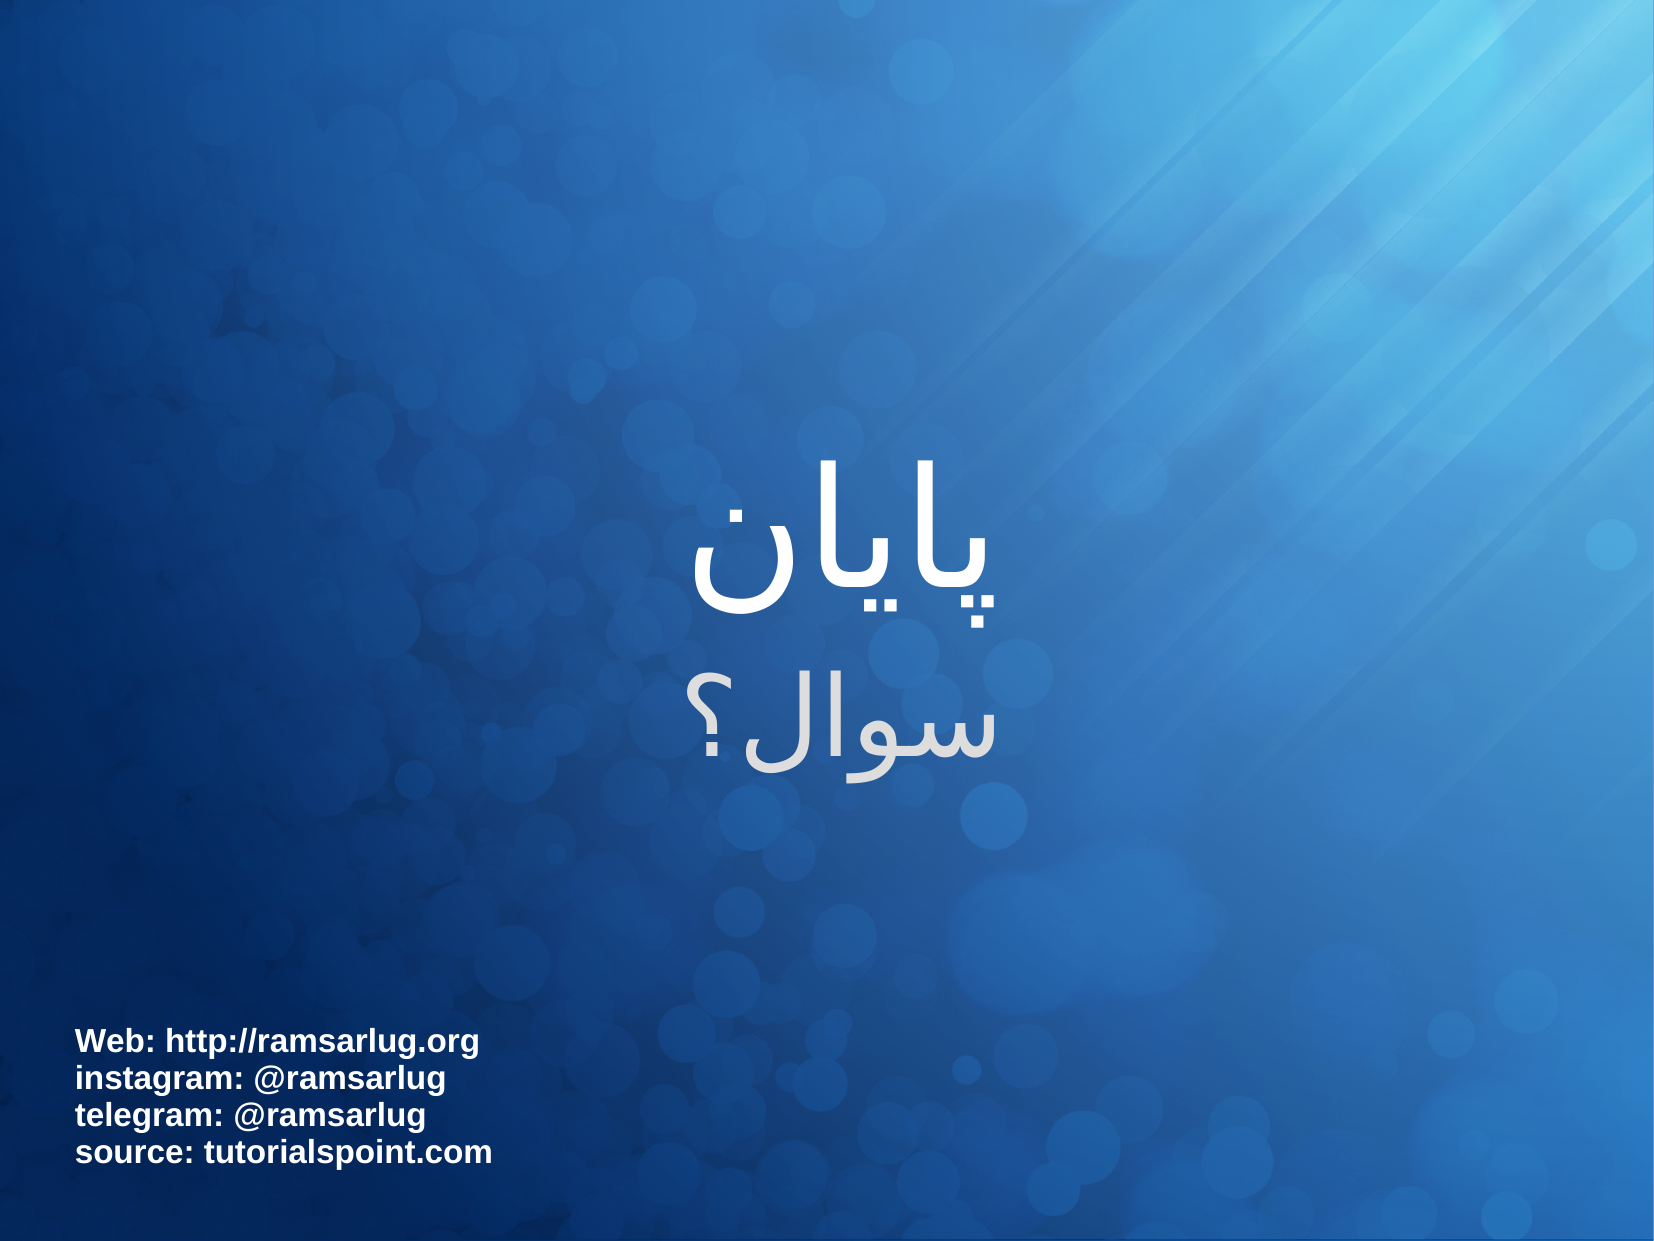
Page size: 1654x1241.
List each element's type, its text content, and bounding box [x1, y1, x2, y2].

picture [0, 0, 1654, 1241]
title Web: http://ramsarlug.org instagram: @ramsarlug telegram: @ramsarlug source: tutorialspoint.com [74, 1010, 1463, 1183]
subtitle پایان سوال؟ [112, 307, 1571, 933]
